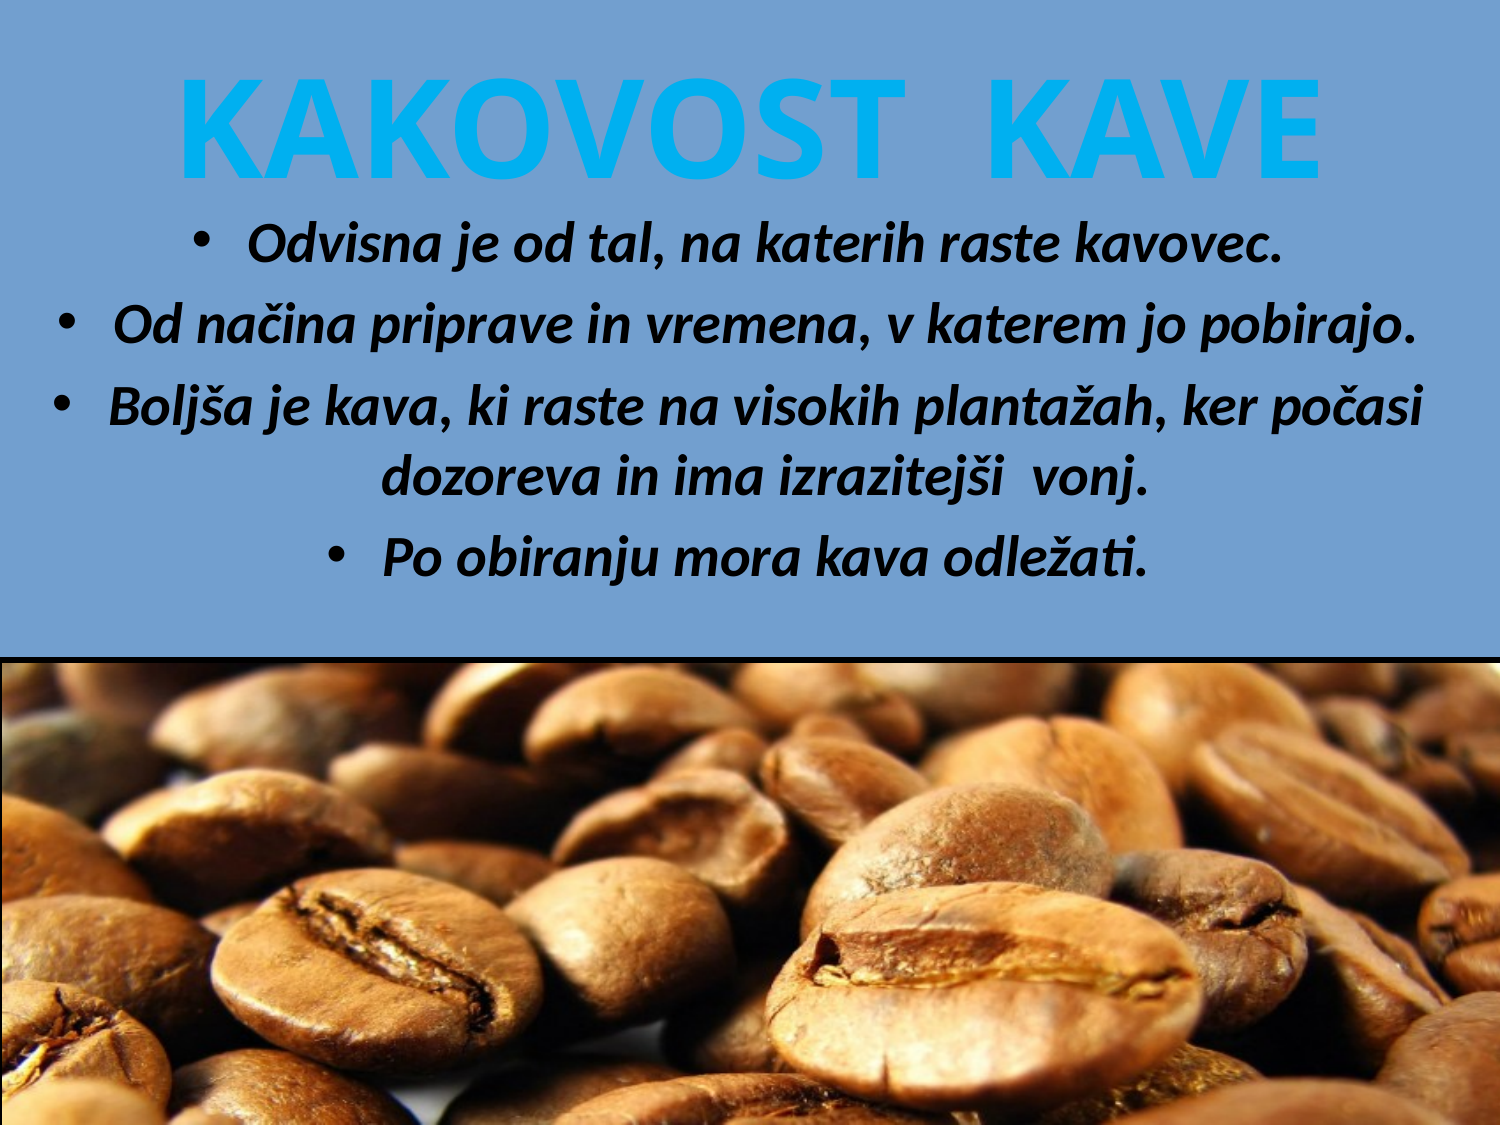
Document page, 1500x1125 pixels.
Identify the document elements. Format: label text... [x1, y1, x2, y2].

picture [1, 663, 1500, 1125]
title KAKOVOST KAVE [20, 30, 1480, 196]
list Odvisna je od tal, na katerih raste kavovec. Od načina priprave in vremena, v katerem jo pobirajo. Boljša je kava, ki raste na visokih plantažah, ker počasi dozoreva in ima izrazitejši vonj. Po obiranju mora kava odležati. [0, 196, 1500, 657]
